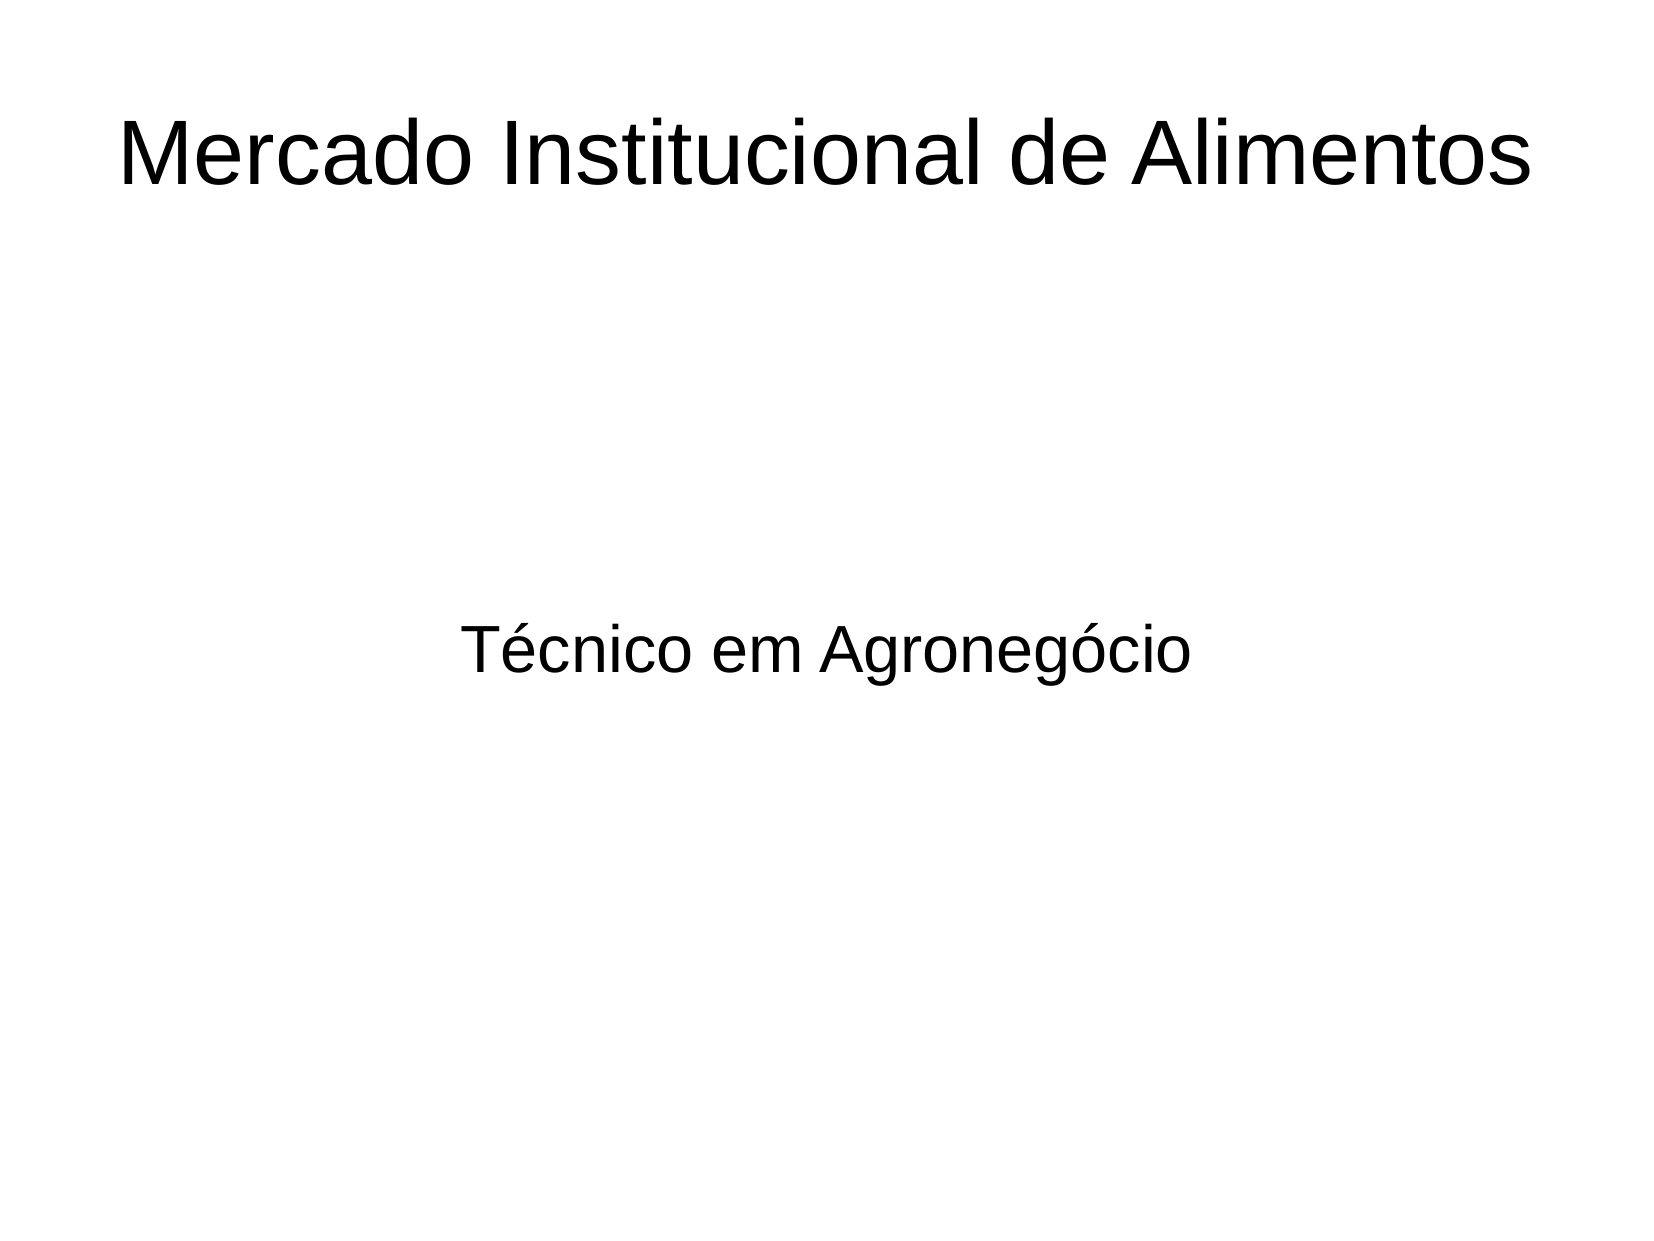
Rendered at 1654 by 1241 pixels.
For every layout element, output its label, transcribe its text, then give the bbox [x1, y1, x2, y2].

subtitle Técnico em Agronegócio [82, 290, 1571, 1010]
title Mercado Institucional de Alimentos [82, 49, 1571, 257]
